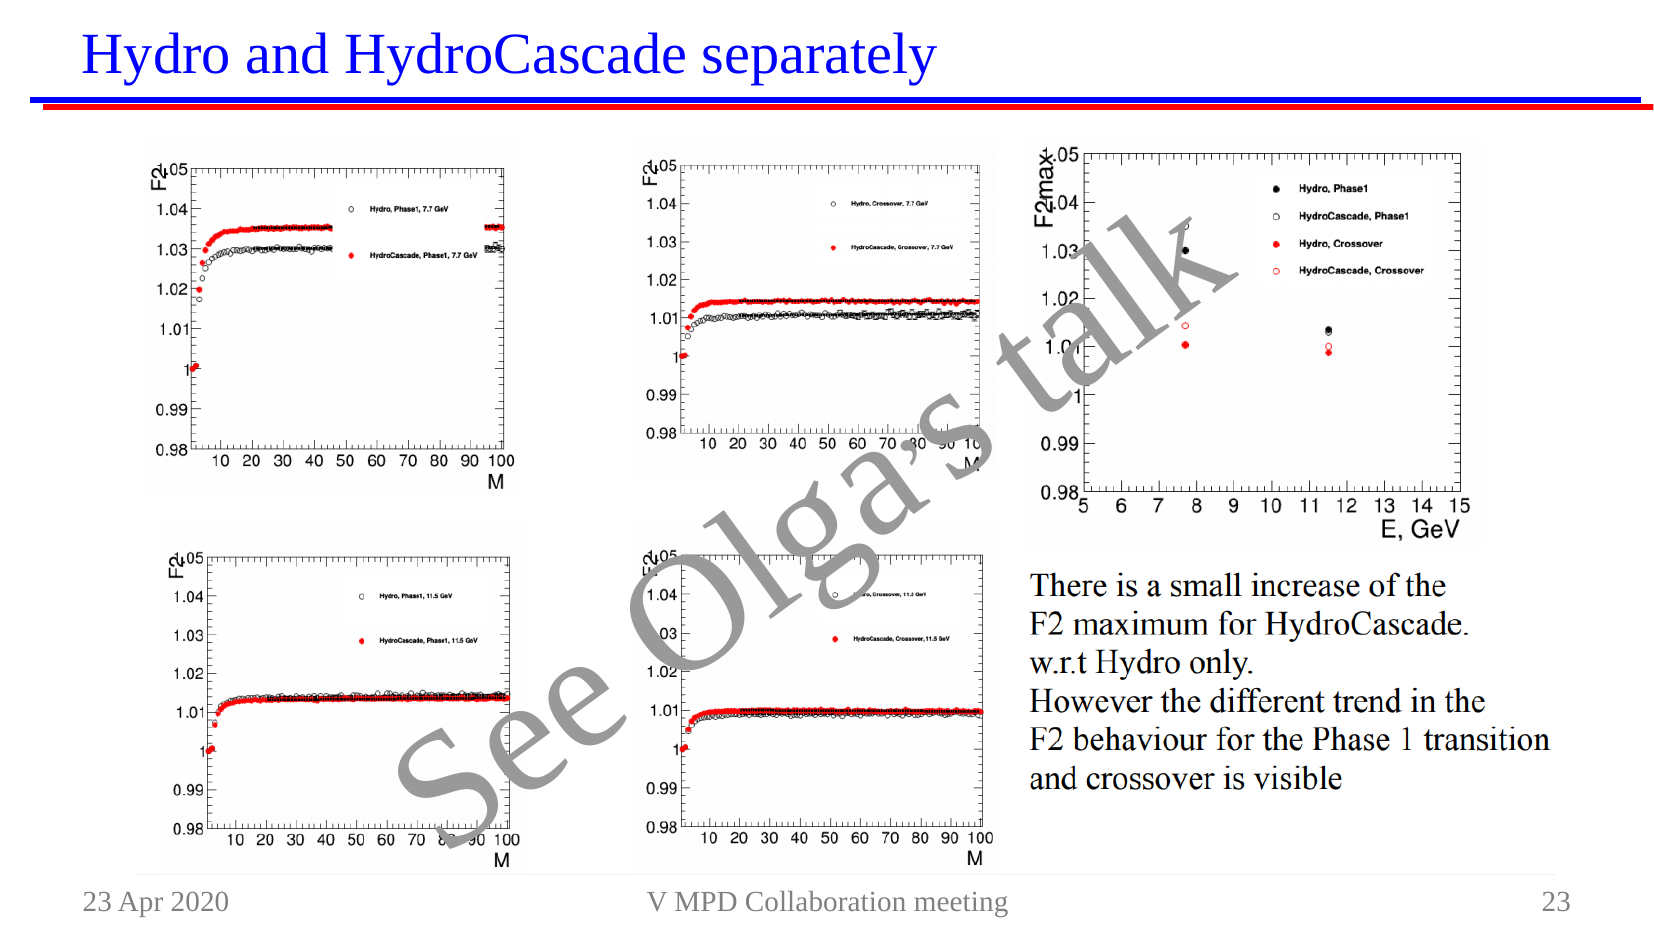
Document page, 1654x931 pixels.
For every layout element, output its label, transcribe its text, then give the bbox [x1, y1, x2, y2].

picture [497, 139, 1555, 875]
text_box See Olga,s talk [339, 123, 1301, 904]
picture [136, 139, 1160, 875]
title Hydro and HydroCascade separately [81, 7, 1570, 91]
